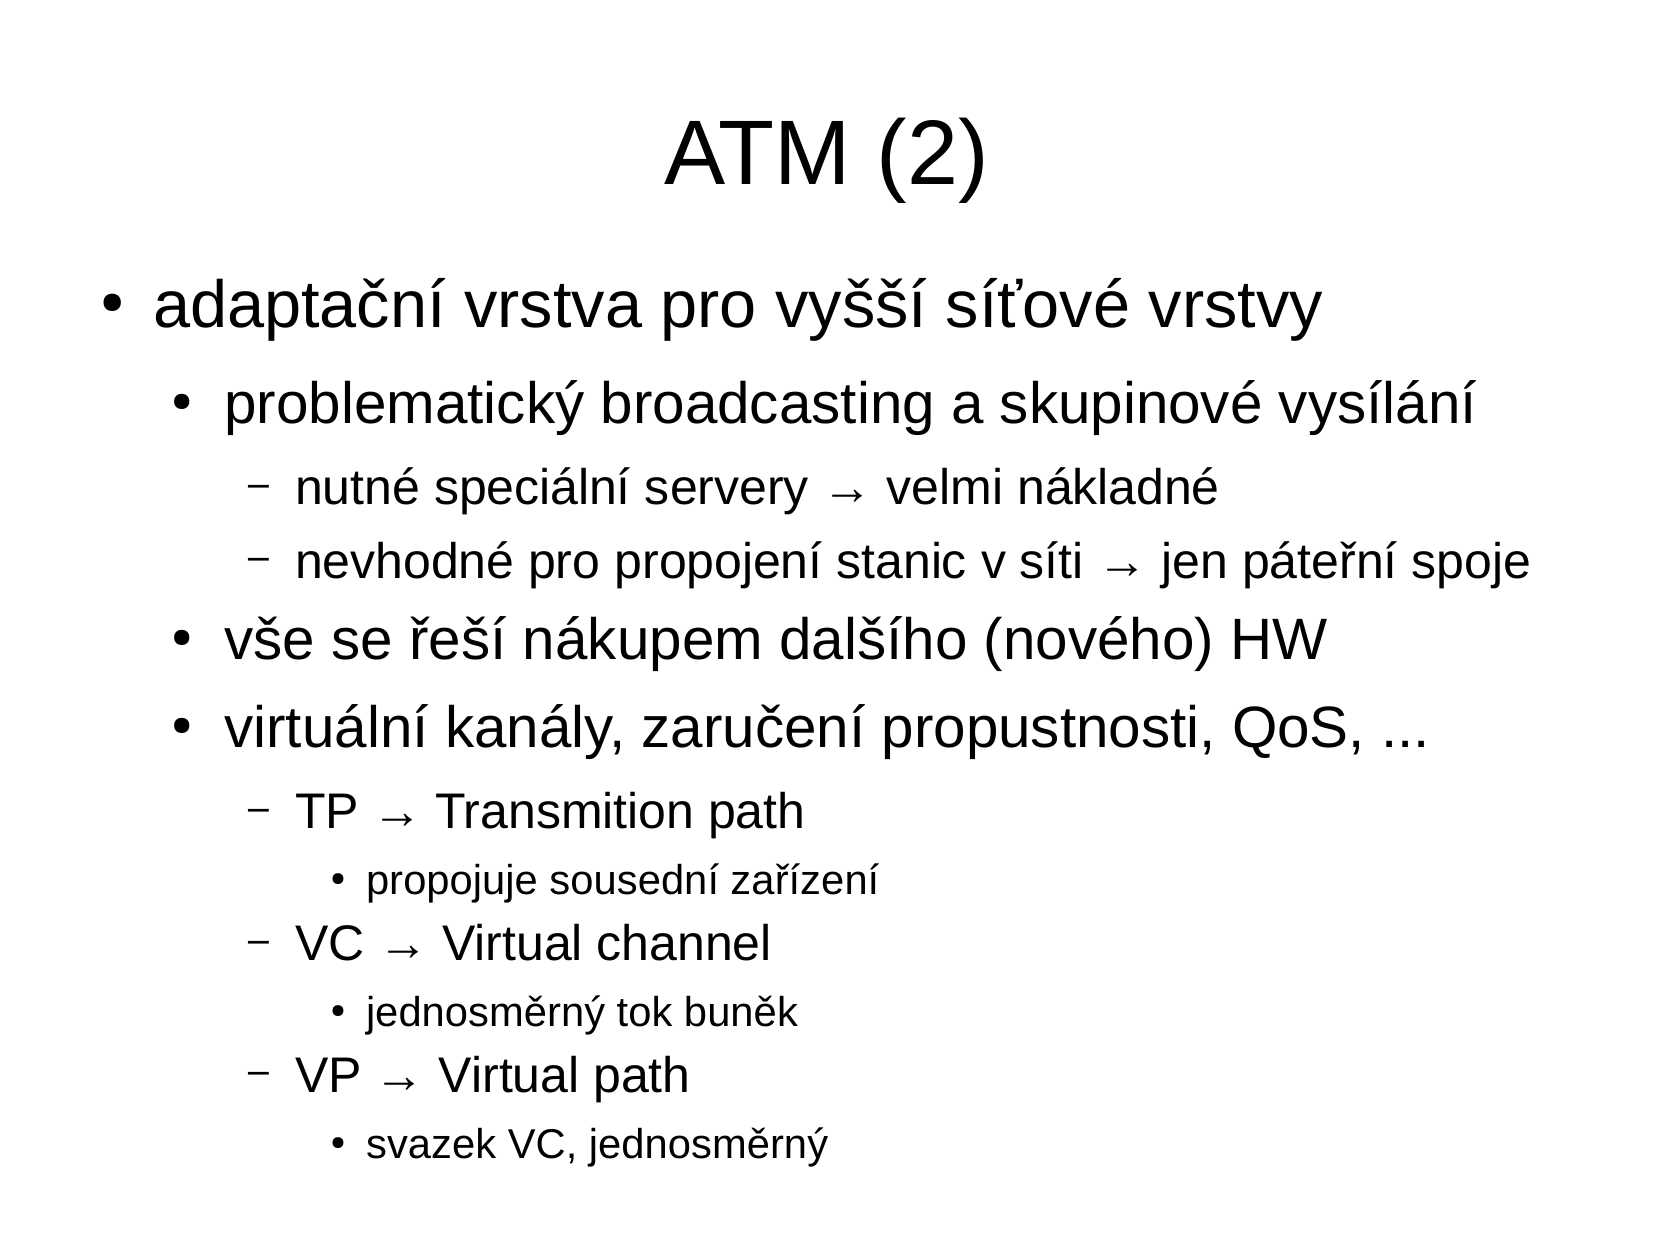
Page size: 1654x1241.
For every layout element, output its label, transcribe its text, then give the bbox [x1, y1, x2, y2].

title ATM (2) [82, 56, 1571, 250]
list adaptační vrstva pro vyšší síťové vrstvy problematický broadcasting a skupinové vysílání nutné speciální servery → velmi nákladné nevhodné pro propojení stanic v síti → jen páteřní spoje vše se řeší nákupem dalšího (nového) HW virtuální kanály, zaručení propustnosti, QoS, ... TP → Transmition path propojuje sousední zařízení VC → Virtual channel jednosměrný tok buněk VP → Virtual path svazek VC, jednosměrný [82, 266, 1571, 1200]
